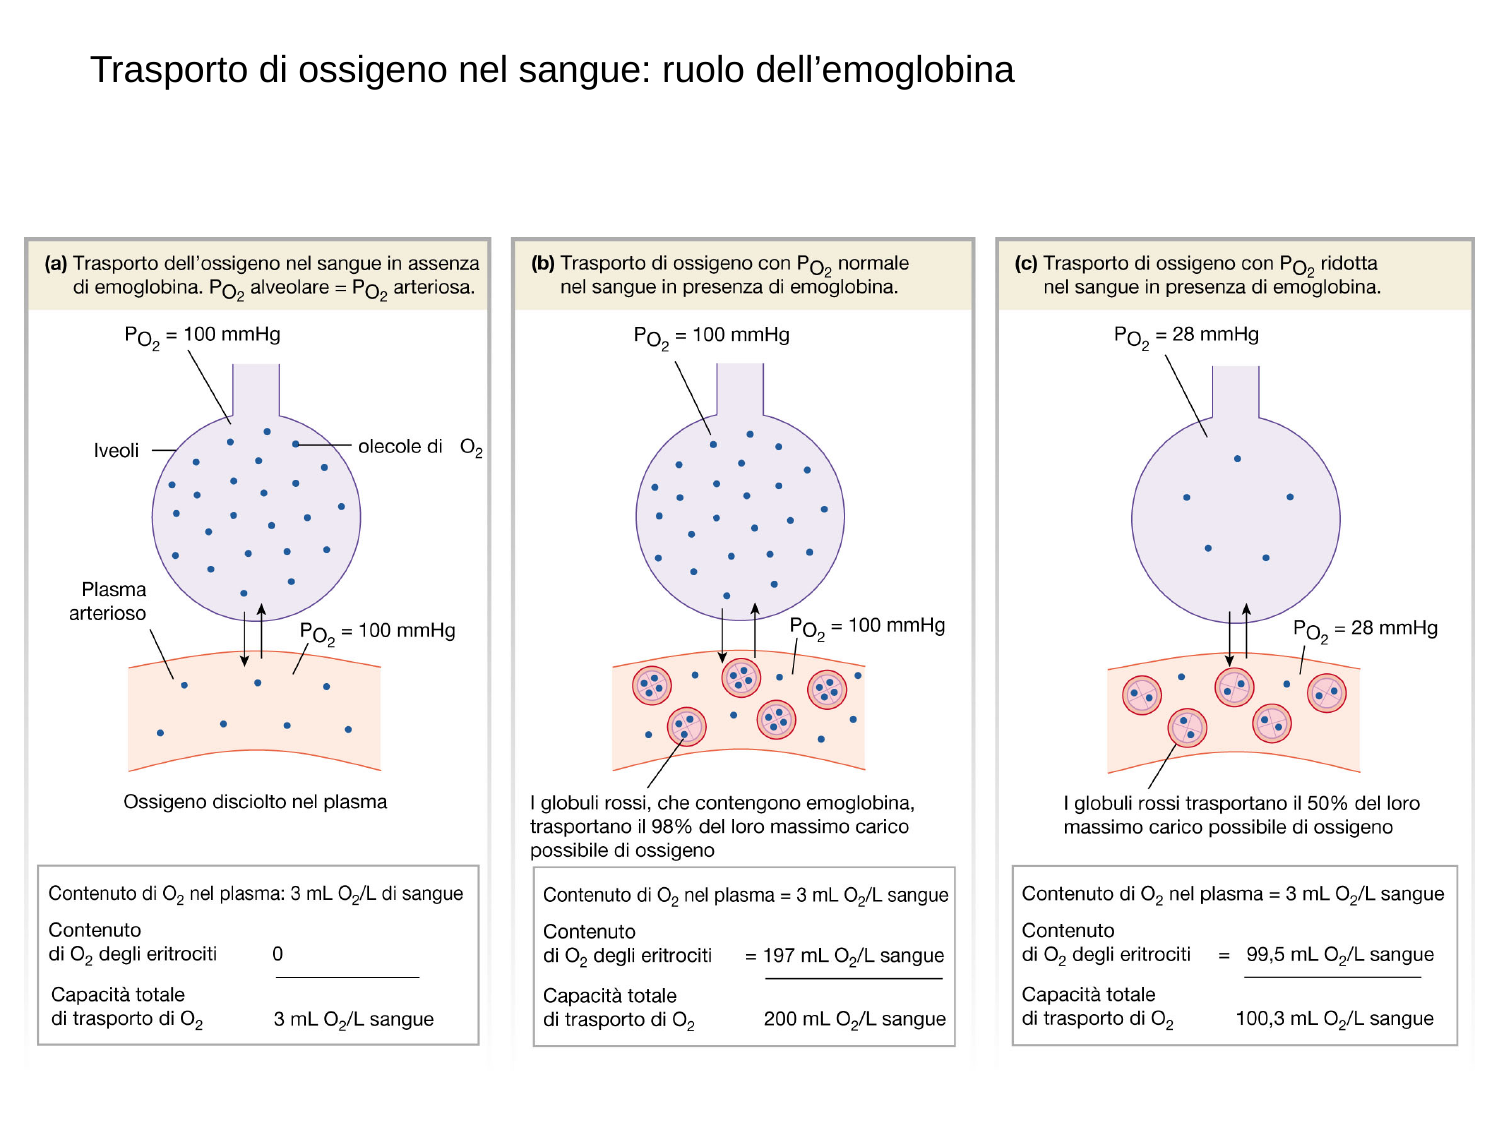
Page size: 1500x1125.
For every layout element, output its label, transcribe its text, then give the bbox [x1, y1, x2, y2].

text_box Trasporto di ossigeno nel sangue: ruolo dell’emoglobina [75, 37, 1400, 98]
picture [24, 237, 1475, 1077]
